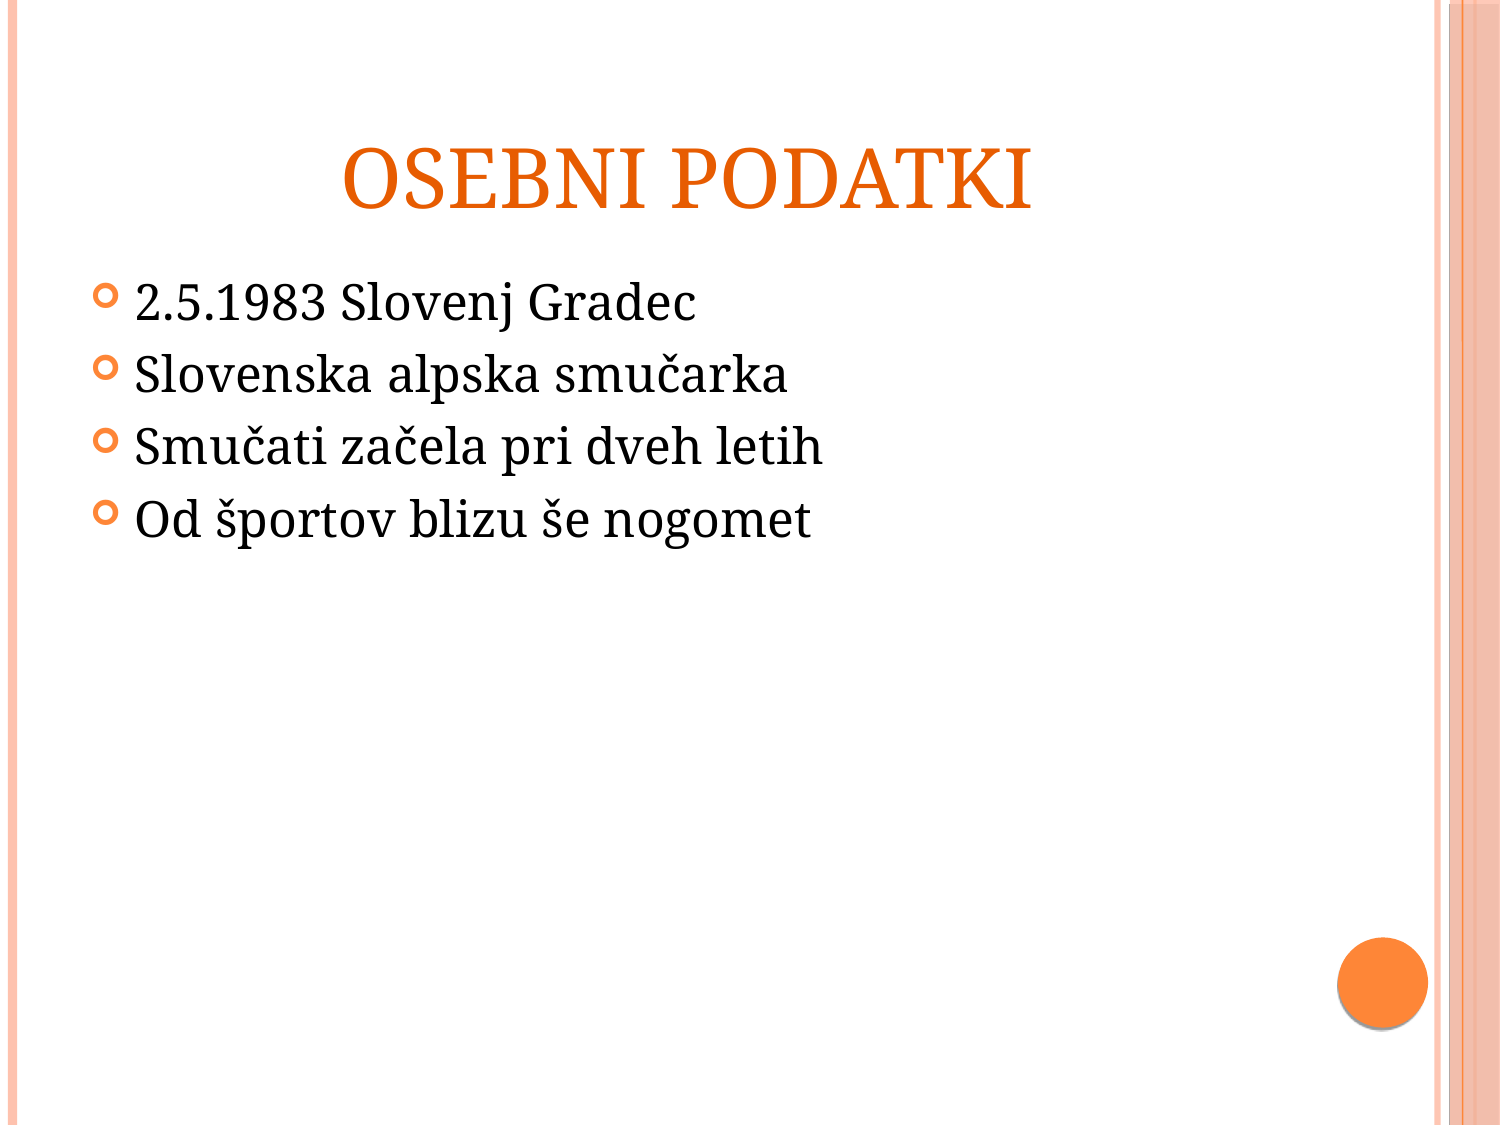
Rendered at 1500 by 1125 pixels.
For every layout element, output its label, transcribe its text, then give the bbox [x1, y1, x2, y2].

title OSEBNI PODATKI [75, 45, 1300, 233]
list 2.5.1983 Slovenj Gradec Slovenska alpska smučarka Smučati začela pri dveh letih Od športov blizu še nogomet [75, 262, 1300, 1062]
